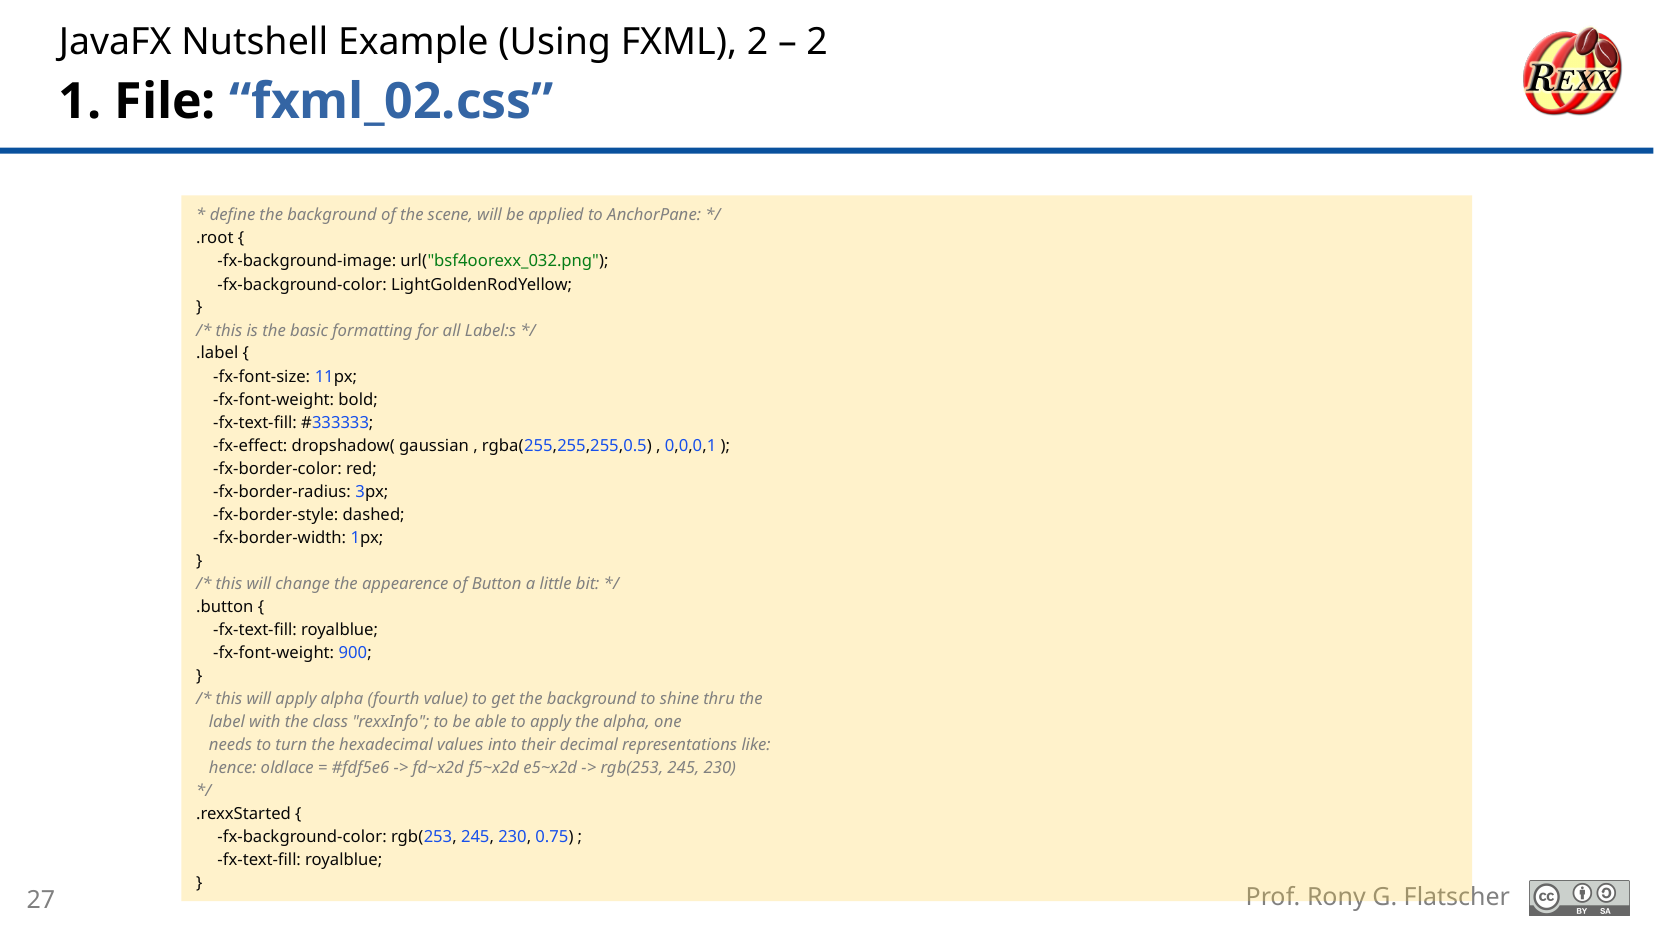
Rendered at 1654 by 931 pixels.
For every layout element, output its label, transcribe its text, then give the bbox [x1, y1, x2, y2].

title JavaFX Nutshell Example (Using FXML), 2 – 2 1. File: “fxml_02.css” [0, 0, 1625, 148]
text_box * define the background of the scene, will be applied to AnchorPane: */ .root { -fx-background-image: url("bsf4oorexx_032.png"); -fx-background-color: LightGoldenRodYellow; } /* this is the basic formatting for all Label:s */ .label { -fx-font-size: 11px; -fx-font-weight: bold; -fx-text-fill: #333333; -fx-effect: dropshadow( gaussian , rgba(255,255,255,0.5) , 0,0,0,1 ); -fx-border-color: red; -fx-border-radius: 3px; -fx-border-style: dashed; -fx-border-width: 1px; } /* this will change the appearence of Button a little bit: */ .button { -fx-text-fill: royalblue; -fx-font-weight: 900; } /* this will apply alpha (fourth value) to get the background to shine thru the label with the class "rexxInfo"; to be able to apply the alpha, one needs to turn the hexadecimal values into their decimal representations like: hence: oldlace = #fdf5e6 -> fd~x2d f5~x2d e5~x2d -> rgb(253, 245, 230) */ .rexxStarted { -fx-background-color: rgb(253, 245, 230, 0.75) ; -fx-text-fill: royalblue; } [181, 195, 1473, 863]
